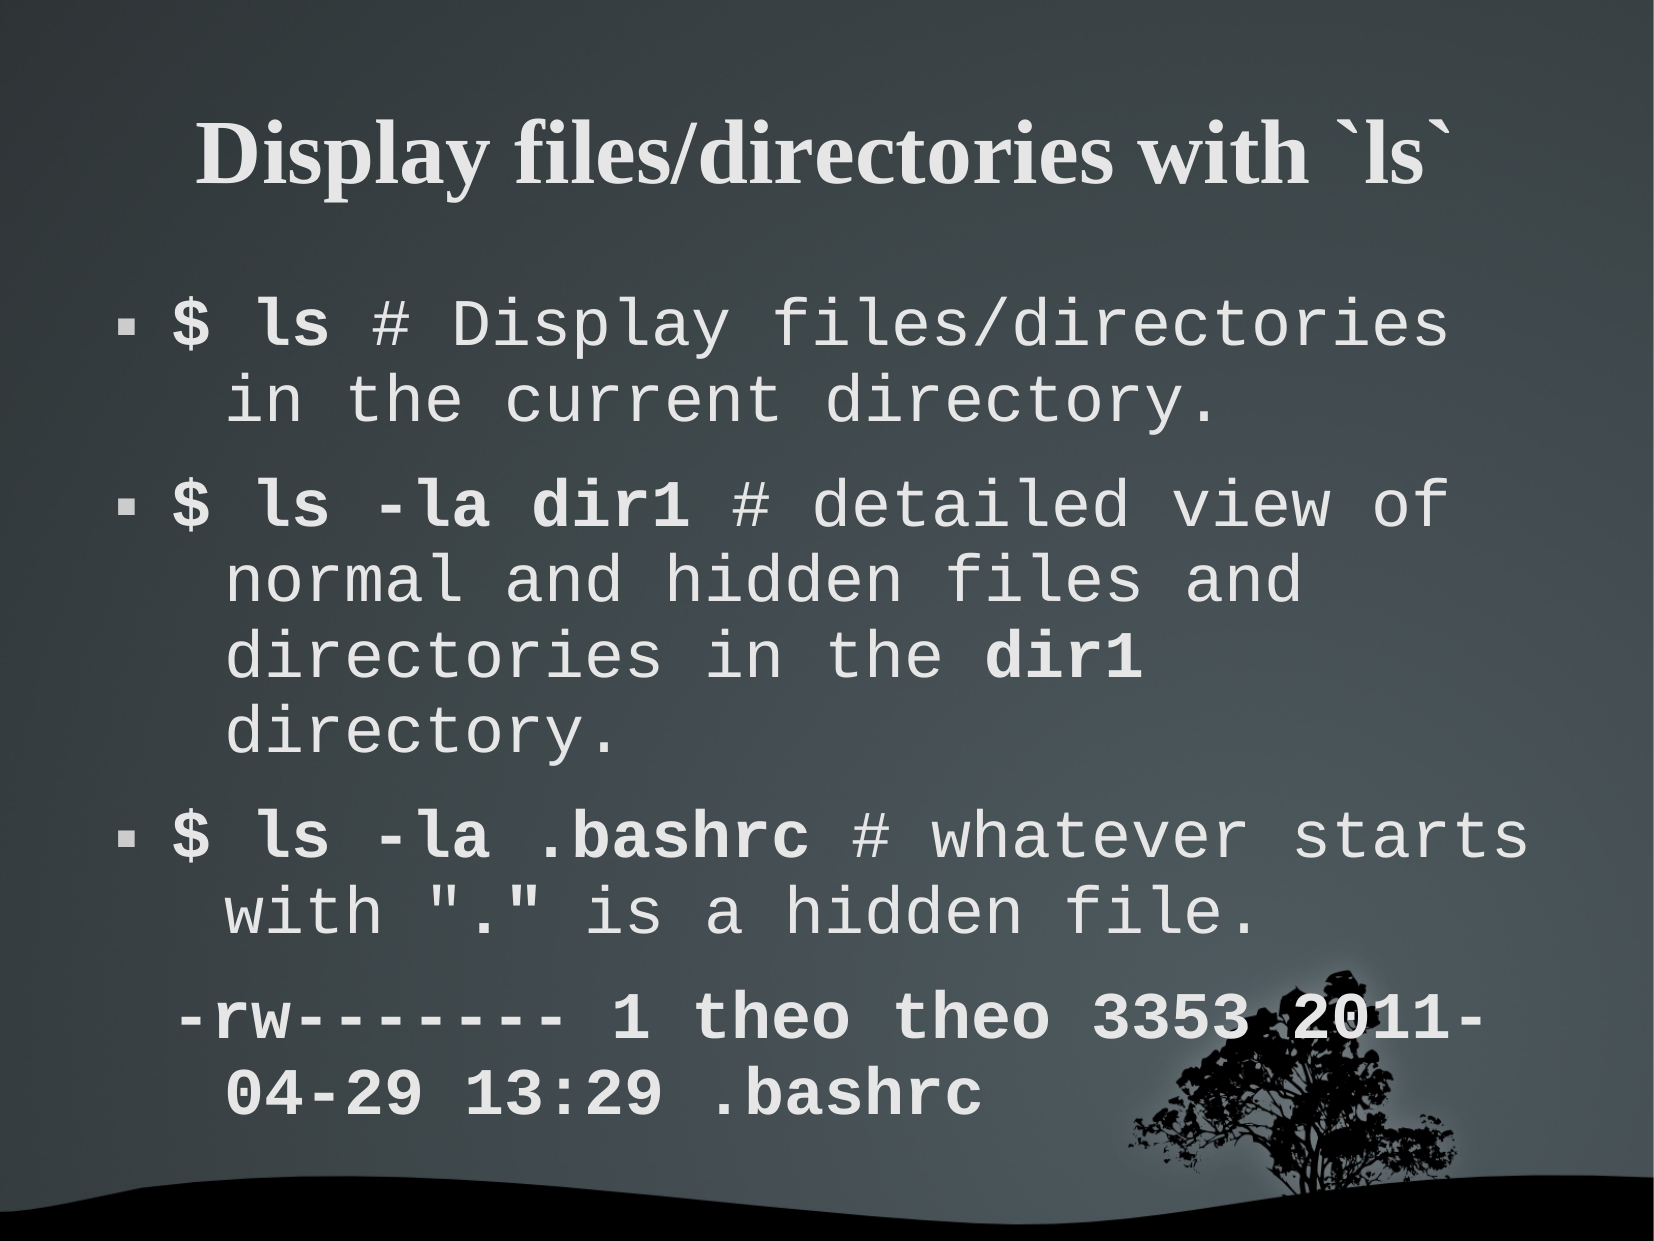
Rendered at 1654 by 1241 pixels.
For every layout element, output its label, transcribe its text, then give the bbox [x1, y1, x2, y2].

title Display files/directories with `ls` [82, 49, 1571, 257]
list $ ls # Display files/directories in the current directory. $ ls -la dir1 # detailed view of normal and hidden files and directories in the dir1 directory. $ ls -la .bashrc # whatever starts with "." is a hidden file. -rw------- 1 theo theo 3353 2011-04-29 13:29 .bashrc [82, 290, 1571, 1135]
picture [0, 0, 1654, 1241]
